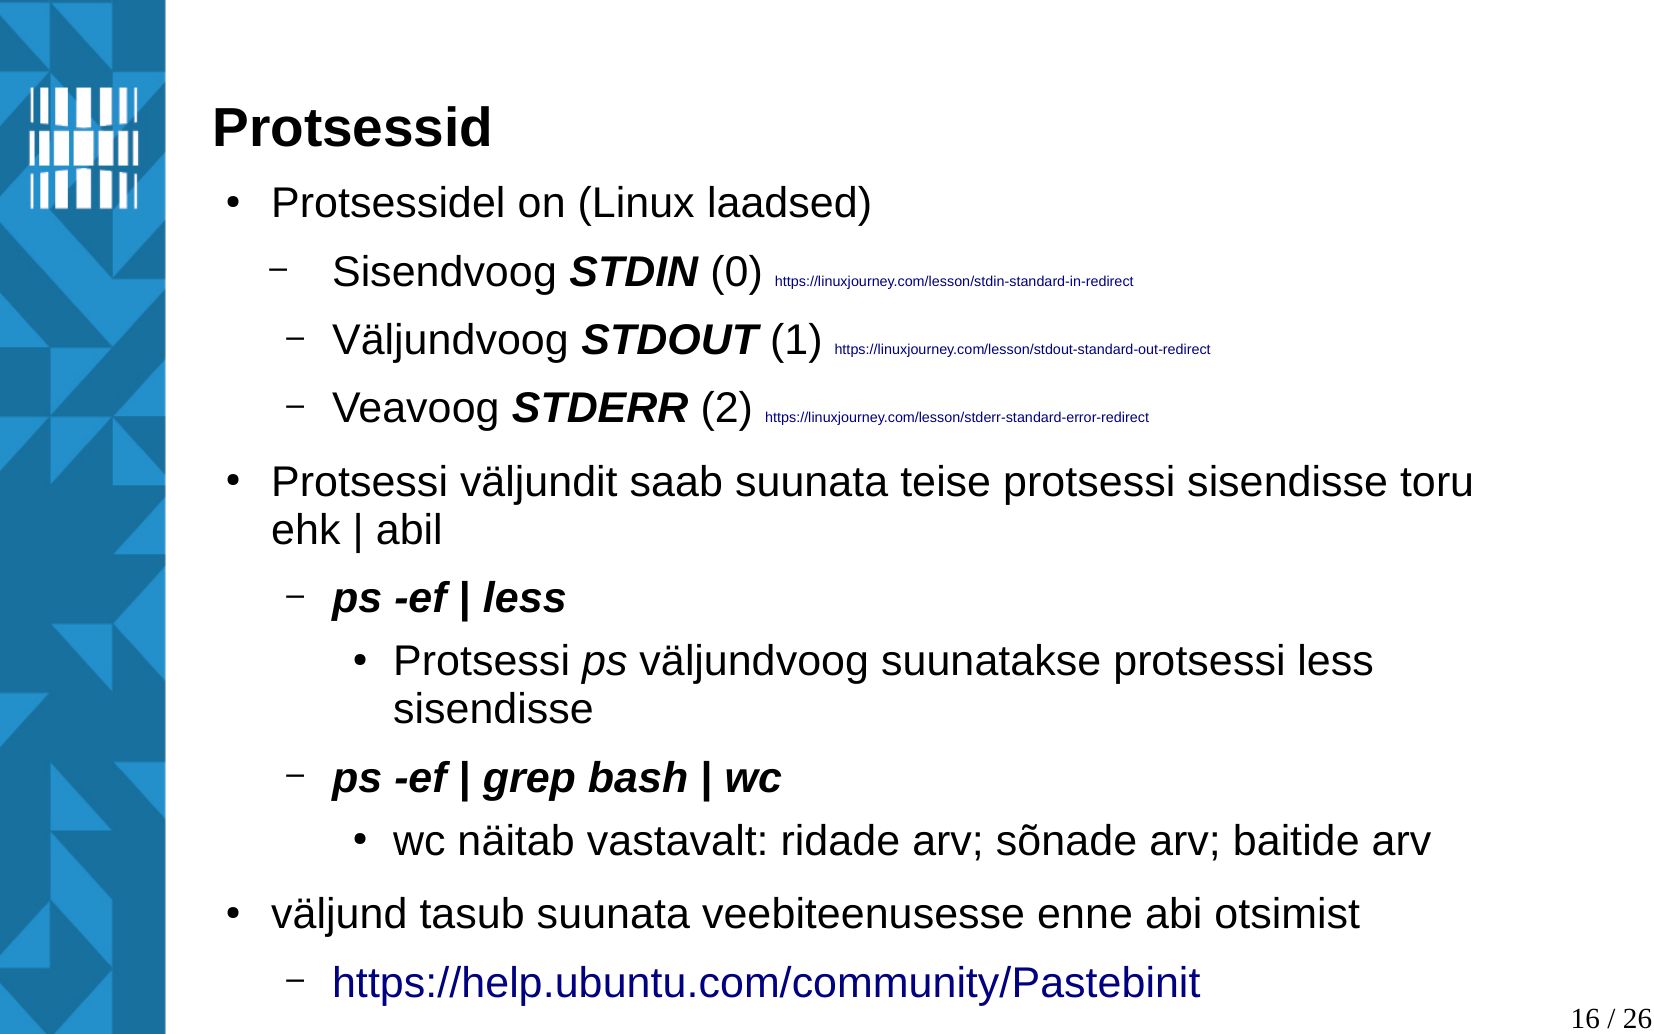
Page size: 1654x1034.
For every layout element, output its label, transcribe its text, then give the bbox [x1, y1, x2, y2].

list Protsessidel on (Linux laadsed) Sisendvoog STDIN (0) https://linuxjourney.com/lesson/stdin-standard-in-redirect Väljundvoog STDOUT (1) https://linuxjourney.com/lesson/stdout-standard-out-redirect Veavoog STDERR (2) https://linuxjourney.com/lesson/stderr-standard-error-redirect Protsessi väljundit saab suunata teise protsessi sisendisse toru ehk | abil ps -ef | less Protsessi ps väljundvoog suunatakse protsessi less sisendisse ps -ef | grep bash | wc wc näitab vastavalt: ridade arv; sõnade arv; baitide arv väljund tasub suunata veebiteenusesse enne abi otsimist https://help.ubuntu.com/community/Pastebinit [210, 178, 1536, 1010]
title Protsessid [212, 41, 1565, 214]
